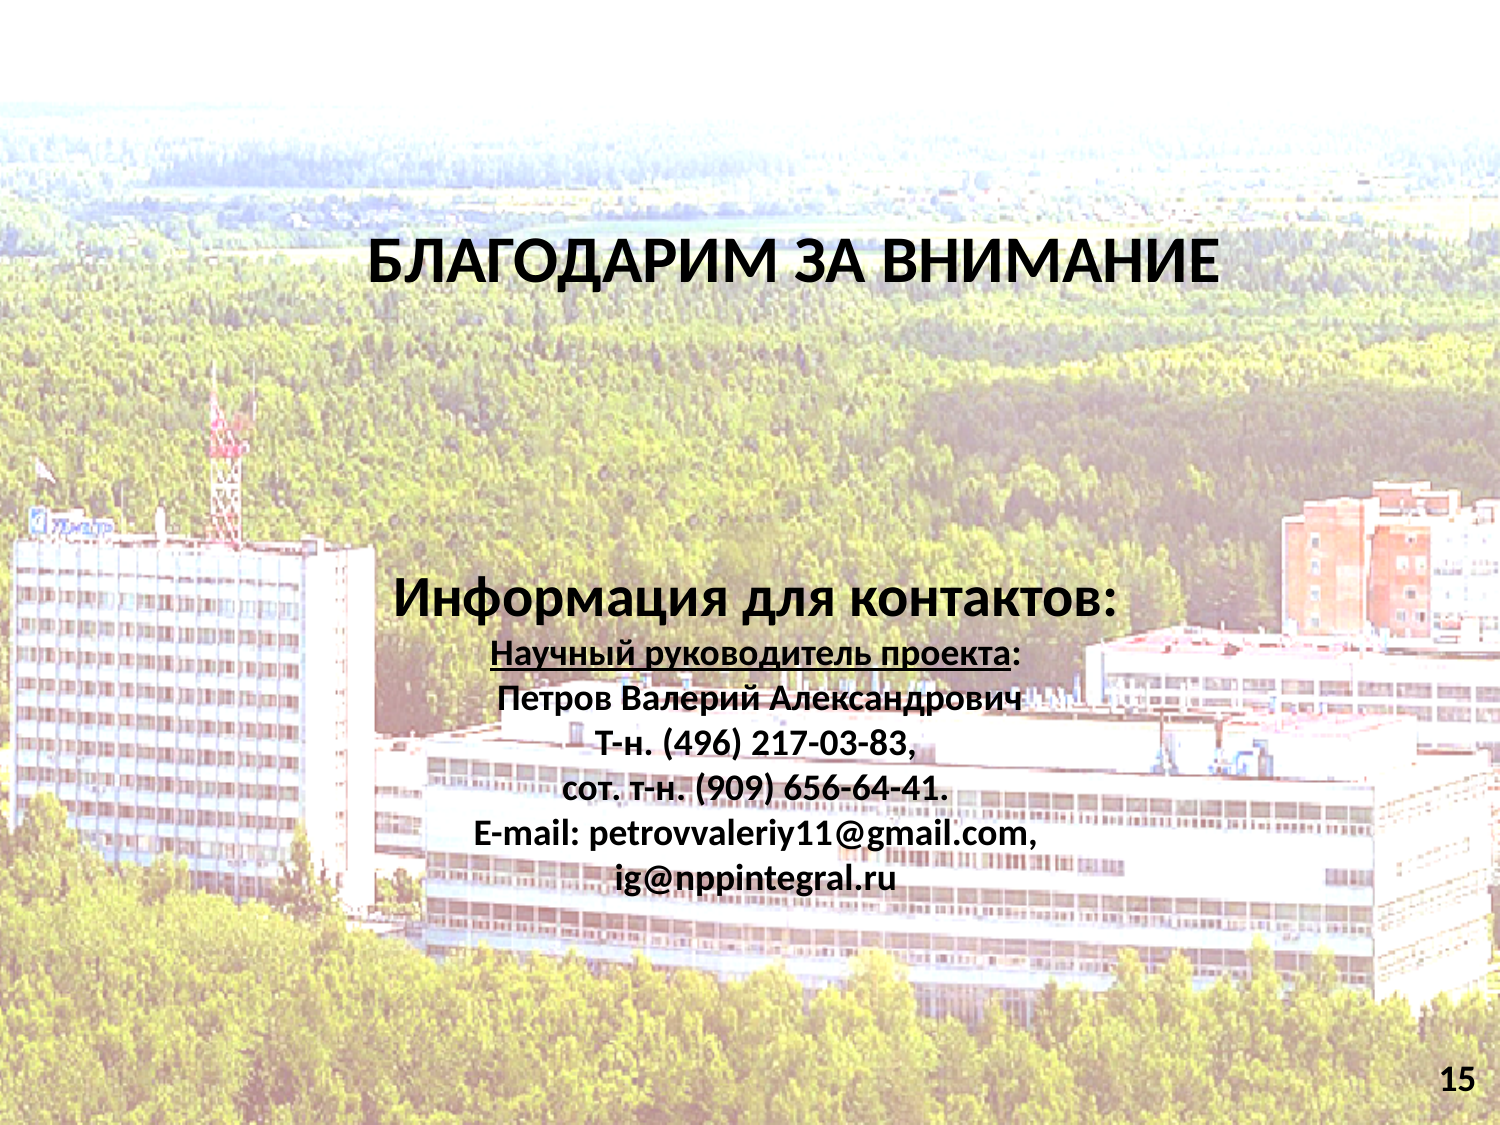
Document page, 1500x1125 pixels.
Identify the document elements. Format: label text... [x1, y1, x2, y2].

picture [0, 0, 1500, 1125]
text_box Информация для контактов: Научный руководитель проекта: Петров Валерий Александрович Т-н. (496) 217-03-83, сот. т-н. (909) 656-64-41. E-mail: petrovvaleriy11@gmail.com, ig@nppintegral.ru [64, 550, 1447, 906]
text_box 15 [1423, 1046, 1492, 1107]
text_box БЛАГОДАРИМ ЗА ВНИМАНИЕ [352, 208, 1237, 303]
